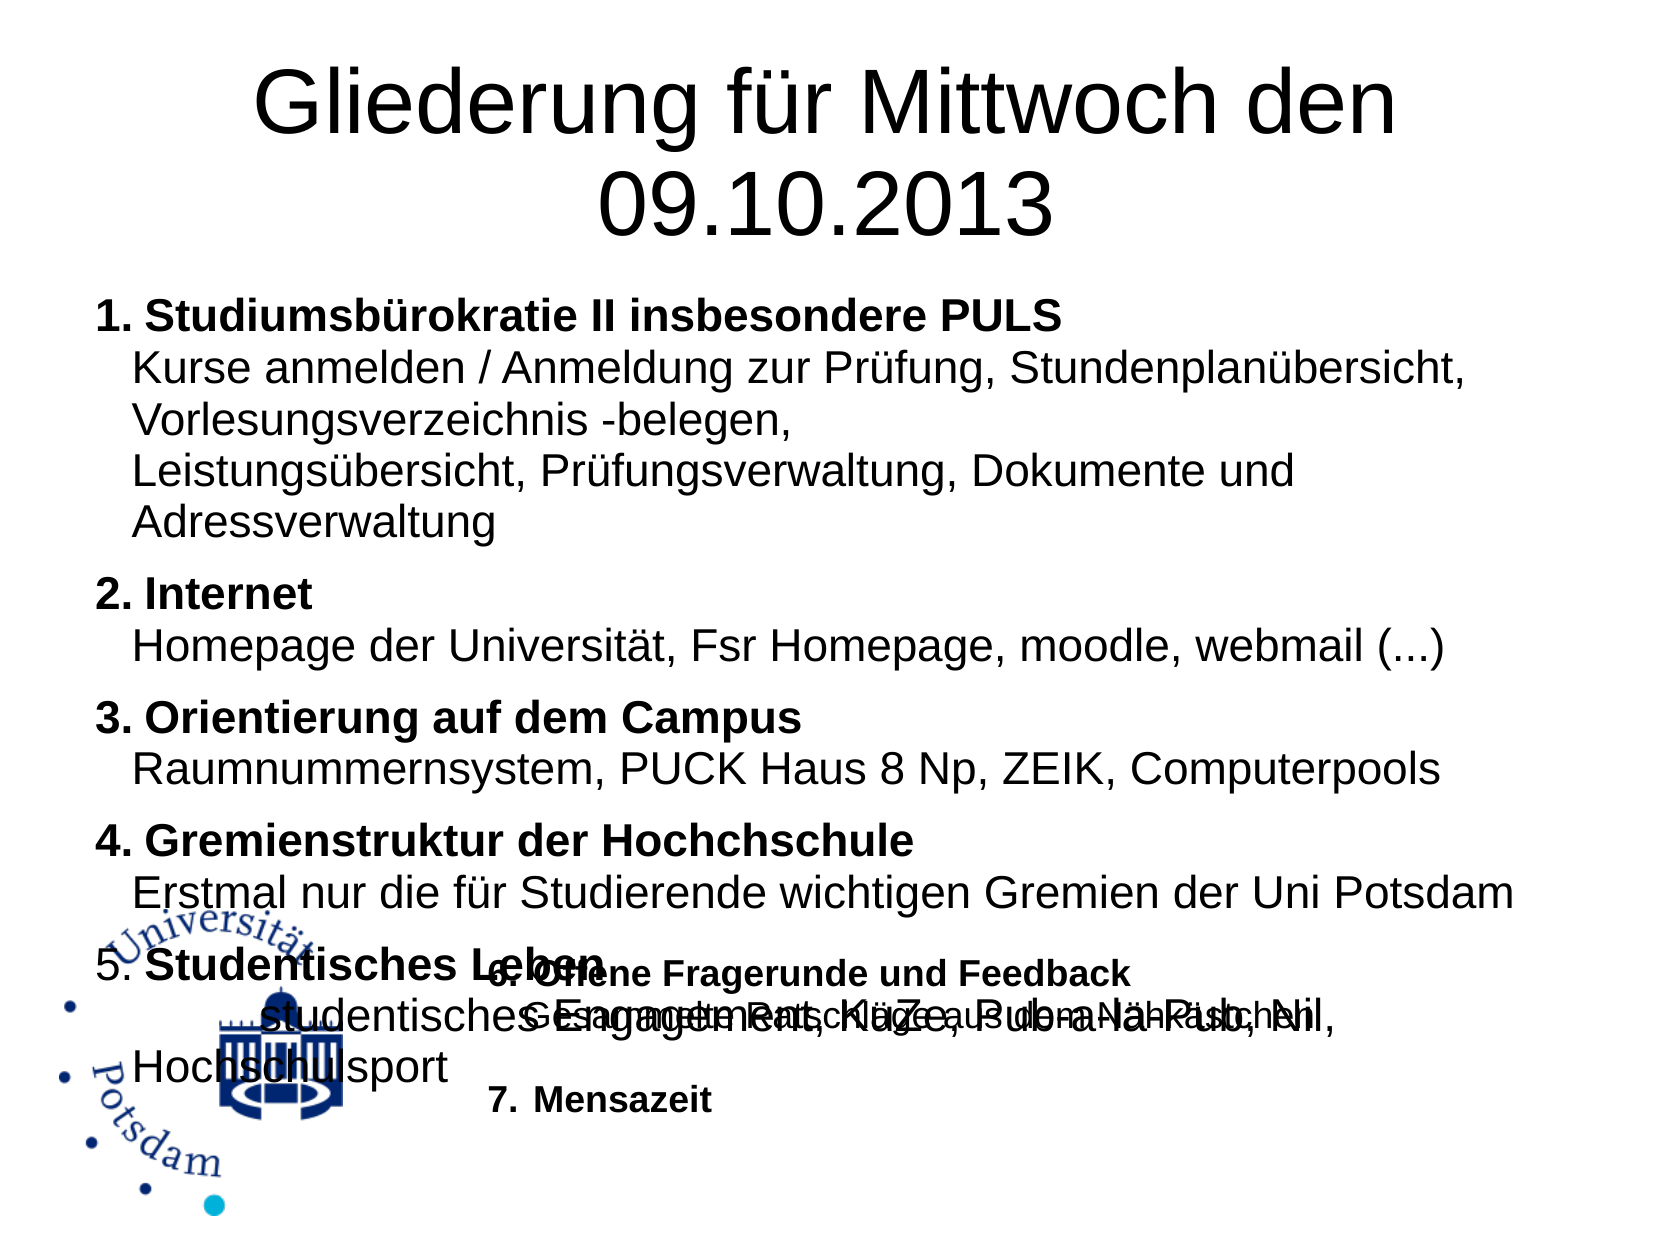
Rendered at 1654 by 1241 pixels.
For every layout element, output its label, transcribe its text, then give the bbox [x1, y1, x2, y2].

list Studiumsbürokratie II insbesondere PULS Kurse anmelden / Anmeldung zur Prüfung, Stundenplanübersicht, Vorlesungsverzeichnis -belegen, Leistungsübersicht, Prüfungsverwaltung, Dokumente und Adressverwaltung Internet Homepage der Universität, Fsr Homepage, moodle, webmail (...) Orientierung auf dem Campus Raumnummernsystem, PUCK Haus 8 Np, ZEIK, Computerpools Gremienstruktur der Hochchschule Erstmal nur die für Studierende wichtigen Gremien der Uni Potsdam Studentisches Leben studentisches Engagement, KuZe, Pub-a-la-Pub, Nil, Hochschulsport [82, 290, 1538, 1146]
title Gliederung für Mittwoch den 09.10.2013 [82, 49, 1571, 257]
text_box Offene Fragerunde und Feedback Gesammelte Ratschläge aus dem Nähkästchen Mensazeit [472, 944, 1586, 1182]
picture [59, 909, 343, 1216]
